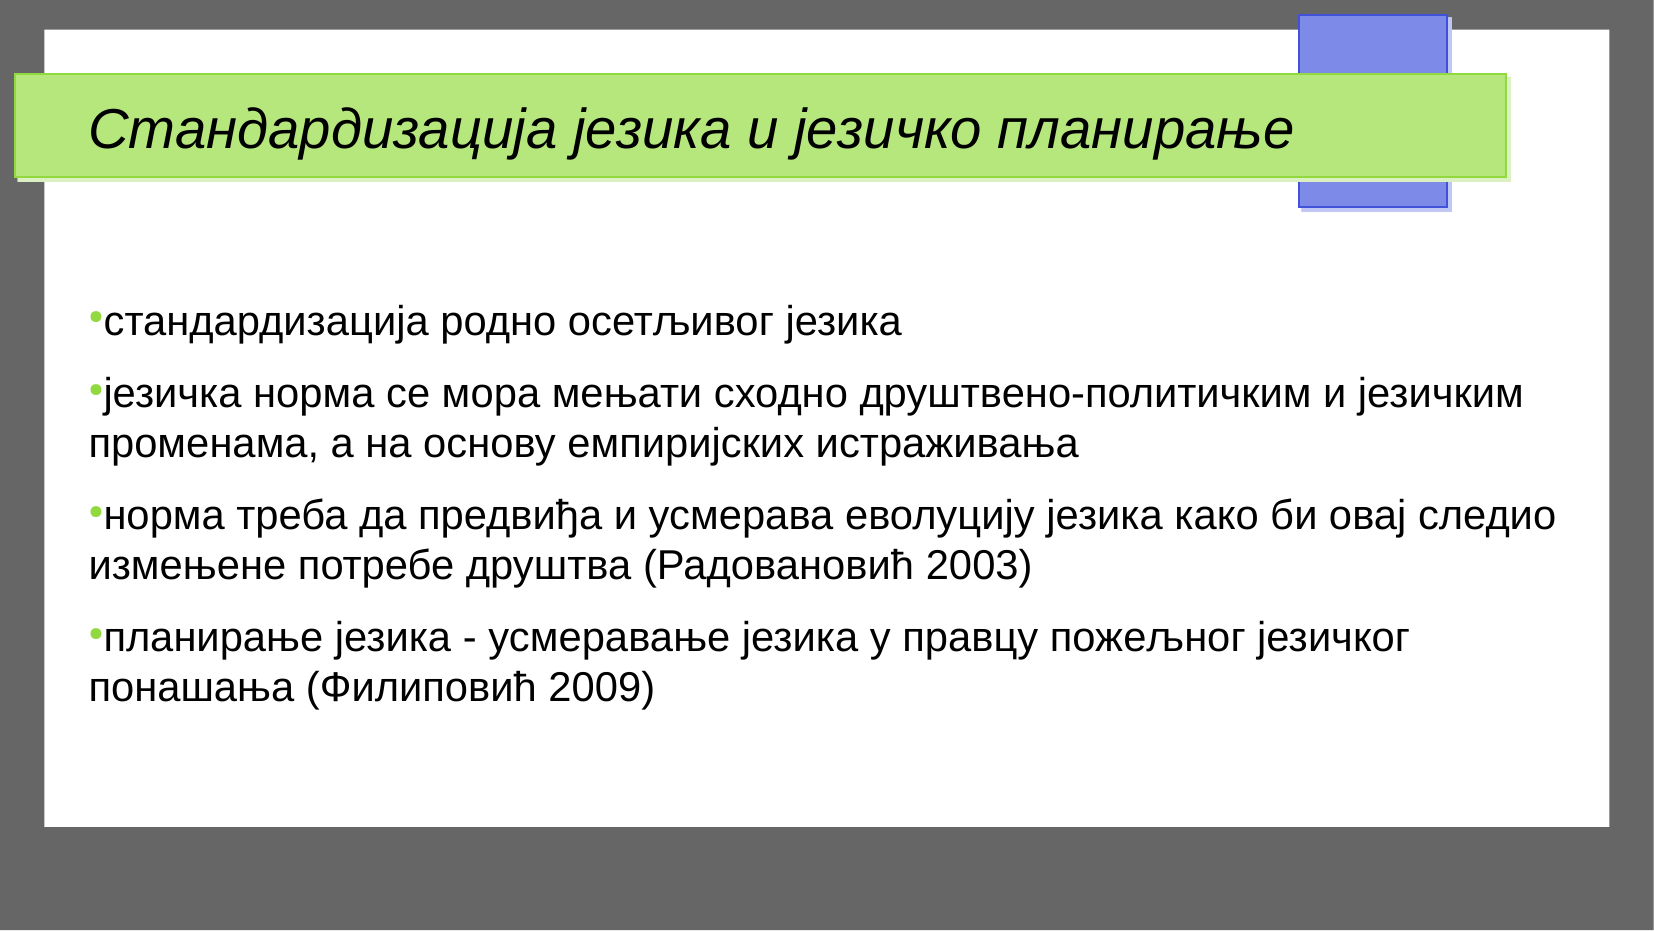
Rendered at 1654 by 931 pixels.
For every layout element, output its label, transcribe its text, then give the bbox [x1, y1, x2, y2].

list стандардизација родно осетљивог језика језичка норма се мора мењати сходно друштвено-политичким и језичким променама, а на основу емпиријских истраживања норма треба да предвиђа и усмерава еволуцију језика како би овај следио измењене потребе друштва (Радовановић 2003) планирање језика - усмеравање језика у правцу пожељног језичког понашања (Филиповић 2009) [88, 221, 1565, 813]
title Стандардизација језика и језичко планирање [88, 73, 1506, 178]
